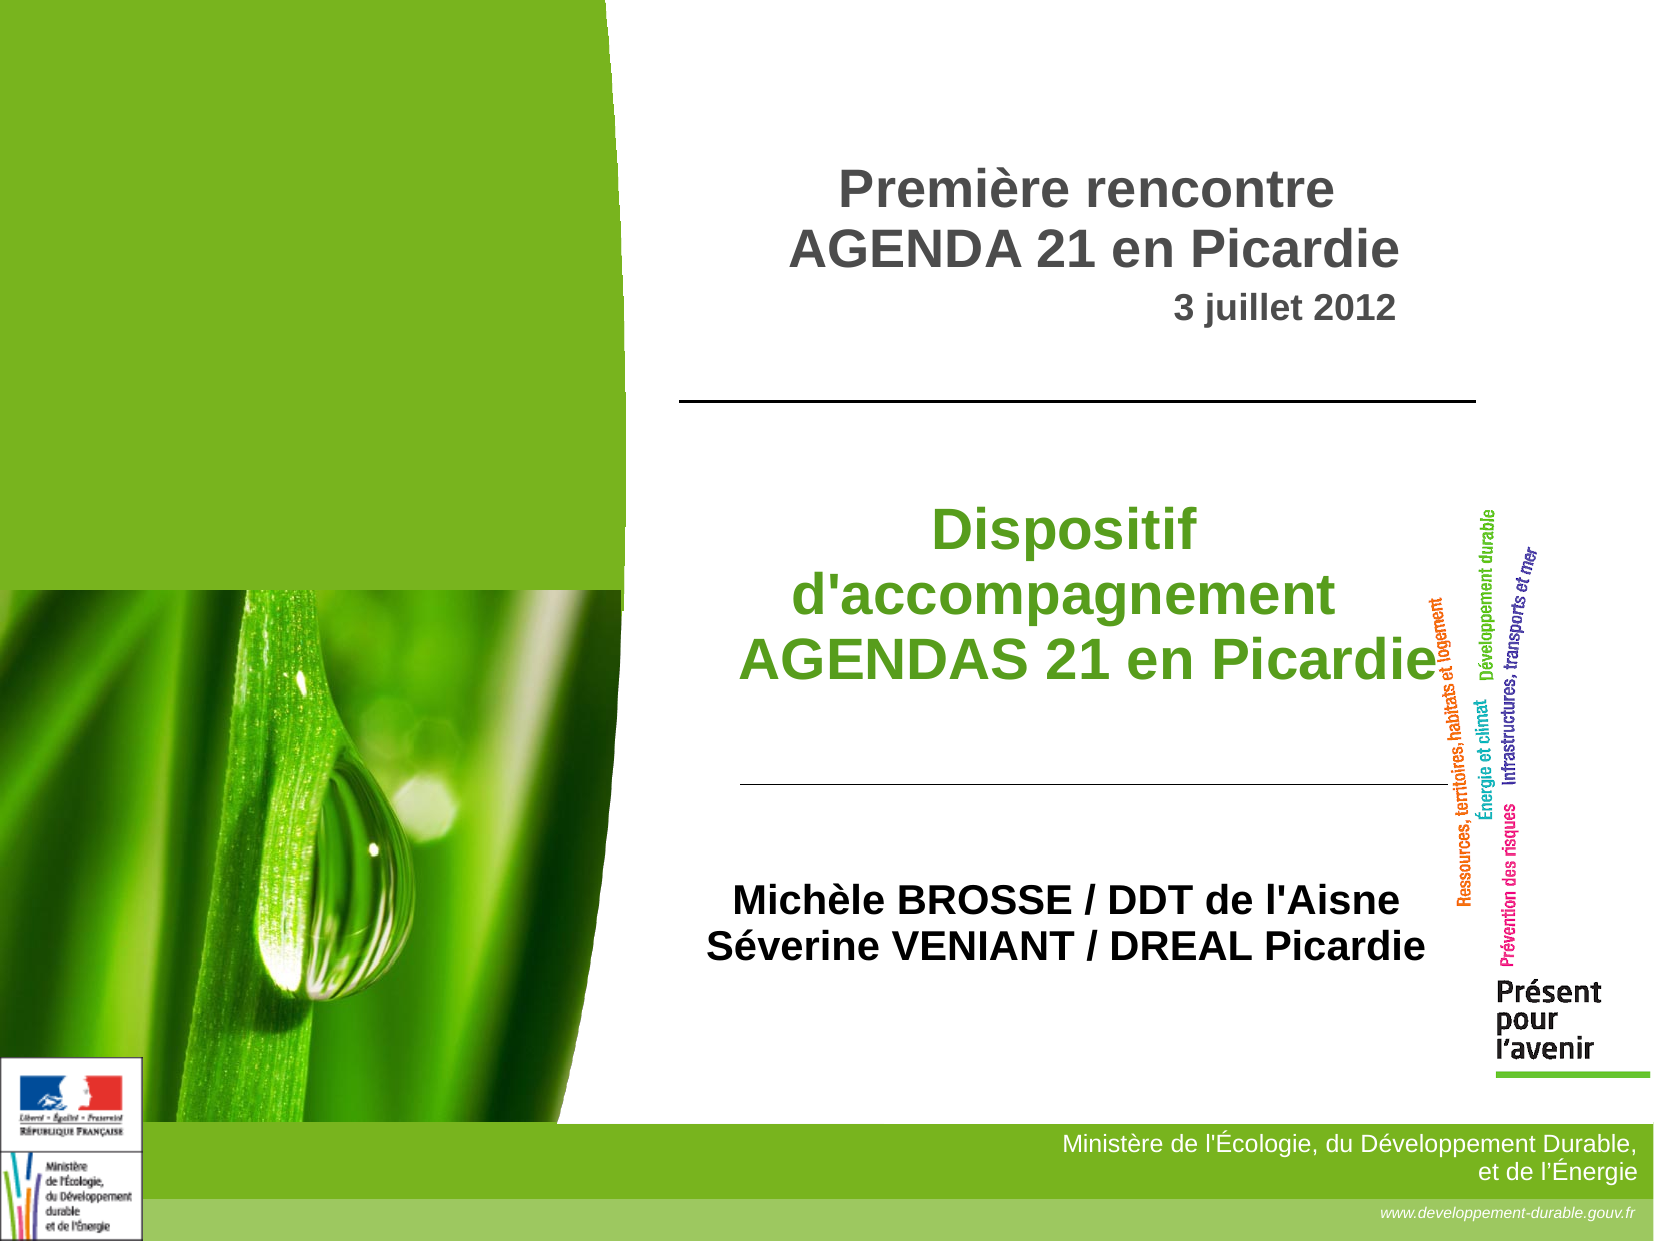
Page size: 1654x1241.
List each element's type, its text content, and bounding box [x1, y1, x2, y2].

title Première rencontre AGENDA 21 en Picardie 3 juillet 2012 [706, 156, 1485, 333]
picture [0, 0, 1654, 1241]
text_box Michèle BROSSE / DDT de l'Aisne Séverine VENIANT / DREAL Picardie [706, 865, 1450, 981]
text_box Dispositif d'accompagnement AGENDAS 21 en Picardie [706, 400, 1450, 788]
